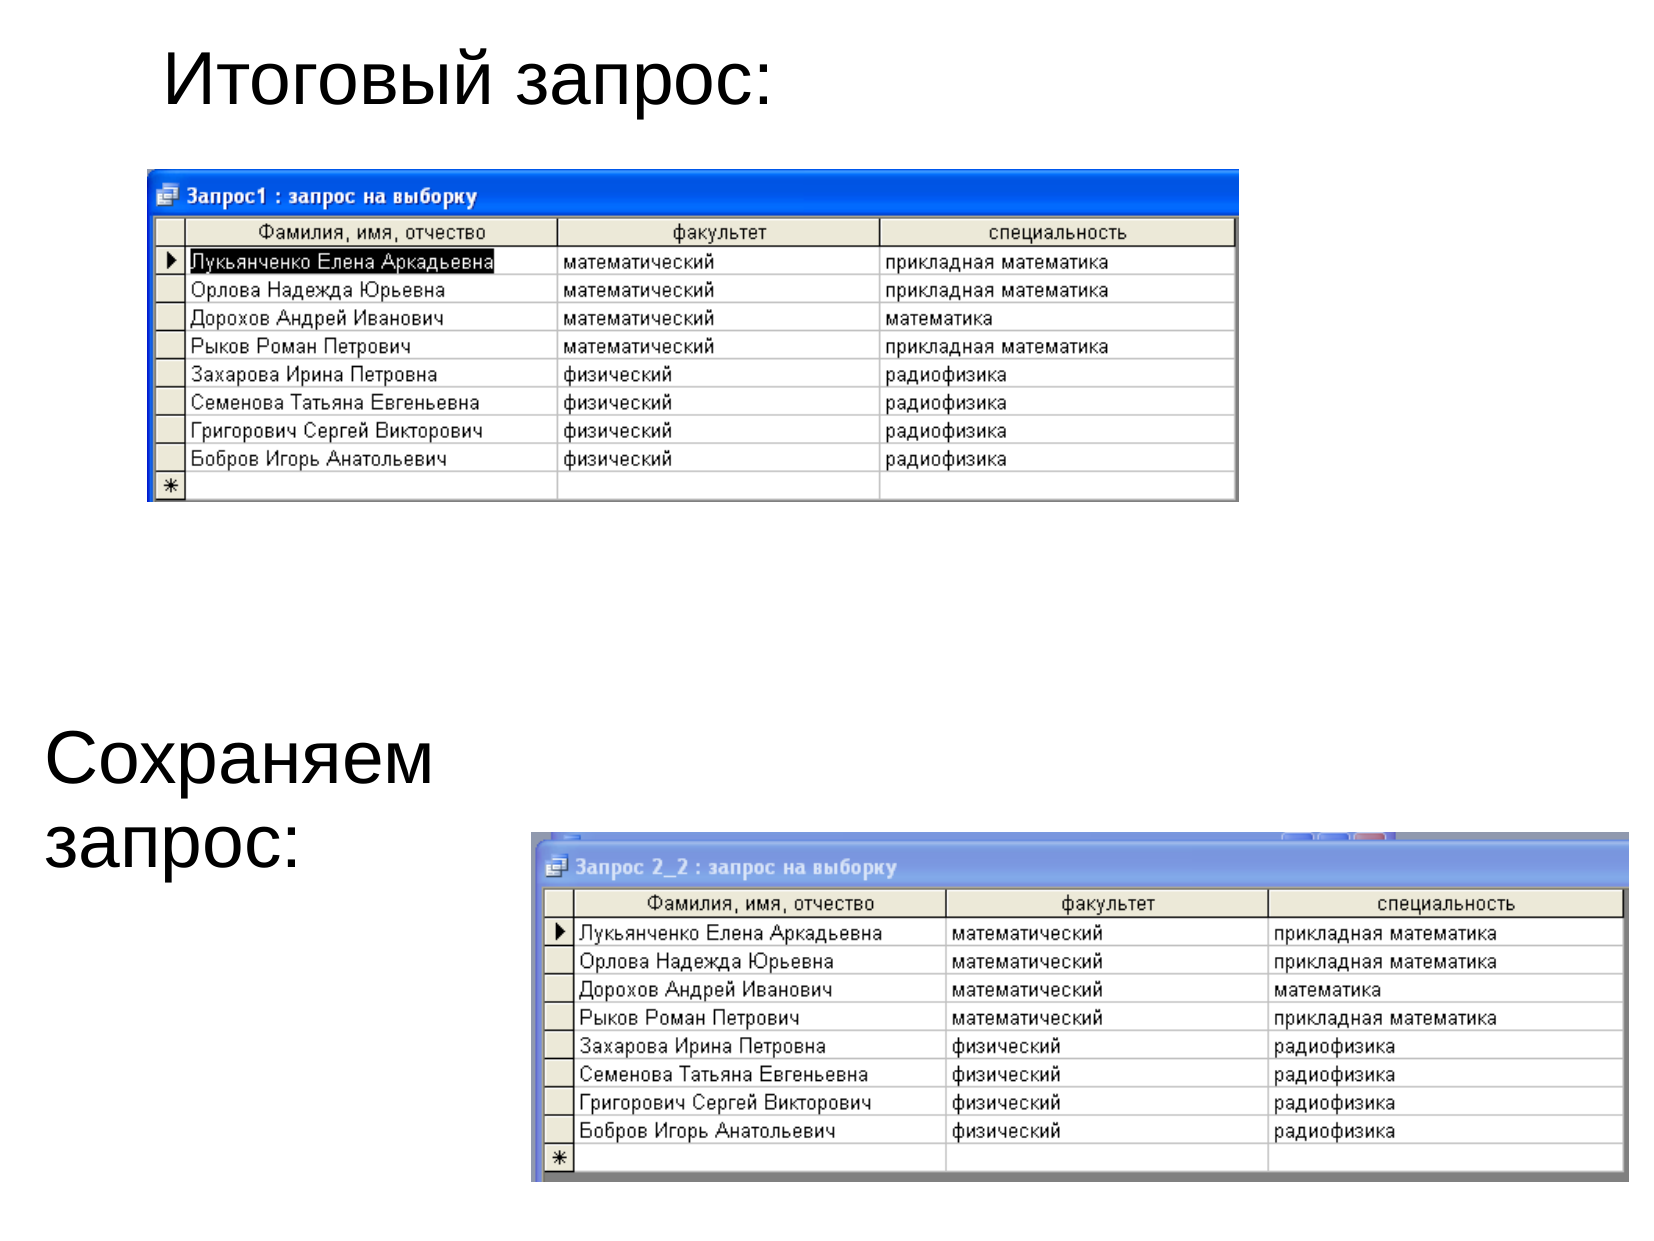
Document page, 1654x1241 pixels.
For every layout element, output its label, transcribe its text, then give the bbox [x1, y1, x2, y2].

picture [531, 832, 1629, 1182]
picture [147, 169, 1239, 502]
text_box Итоговый запрос: [147, 29, 1447, 129]
text_box Сохраняем запрос: [29, 708, 473, 892]
